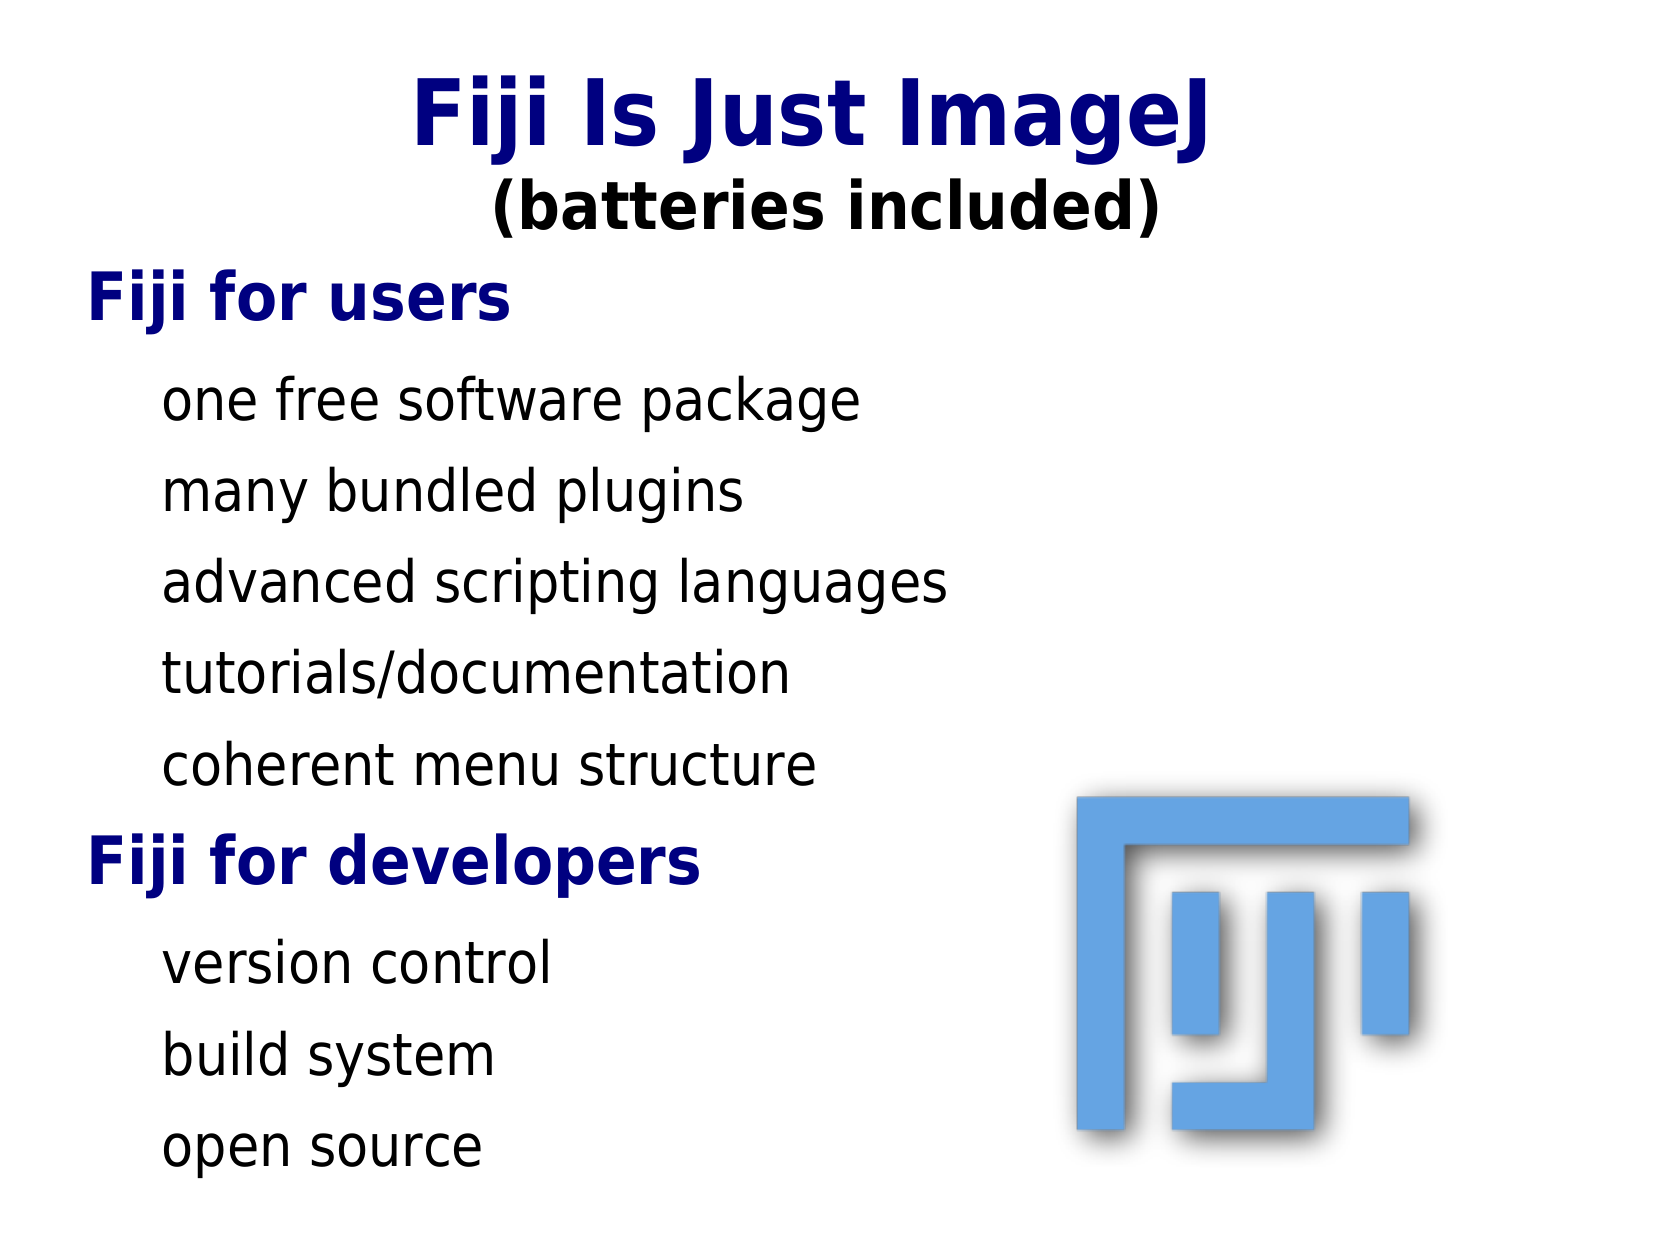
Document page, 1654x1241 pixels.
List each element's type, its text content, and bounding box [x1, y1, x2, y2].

list Fiji for users one free software package many bundled plugins advanced scripting languages tutorials/documentation coherent menu structure Fiji for developers version control build system open source [86, 258, 1088, 1181]
title Fiji Is Just ImageJ (batteries included) [82, 49, 1571, 257]
picture [1029, 757, 1456, 1185]
